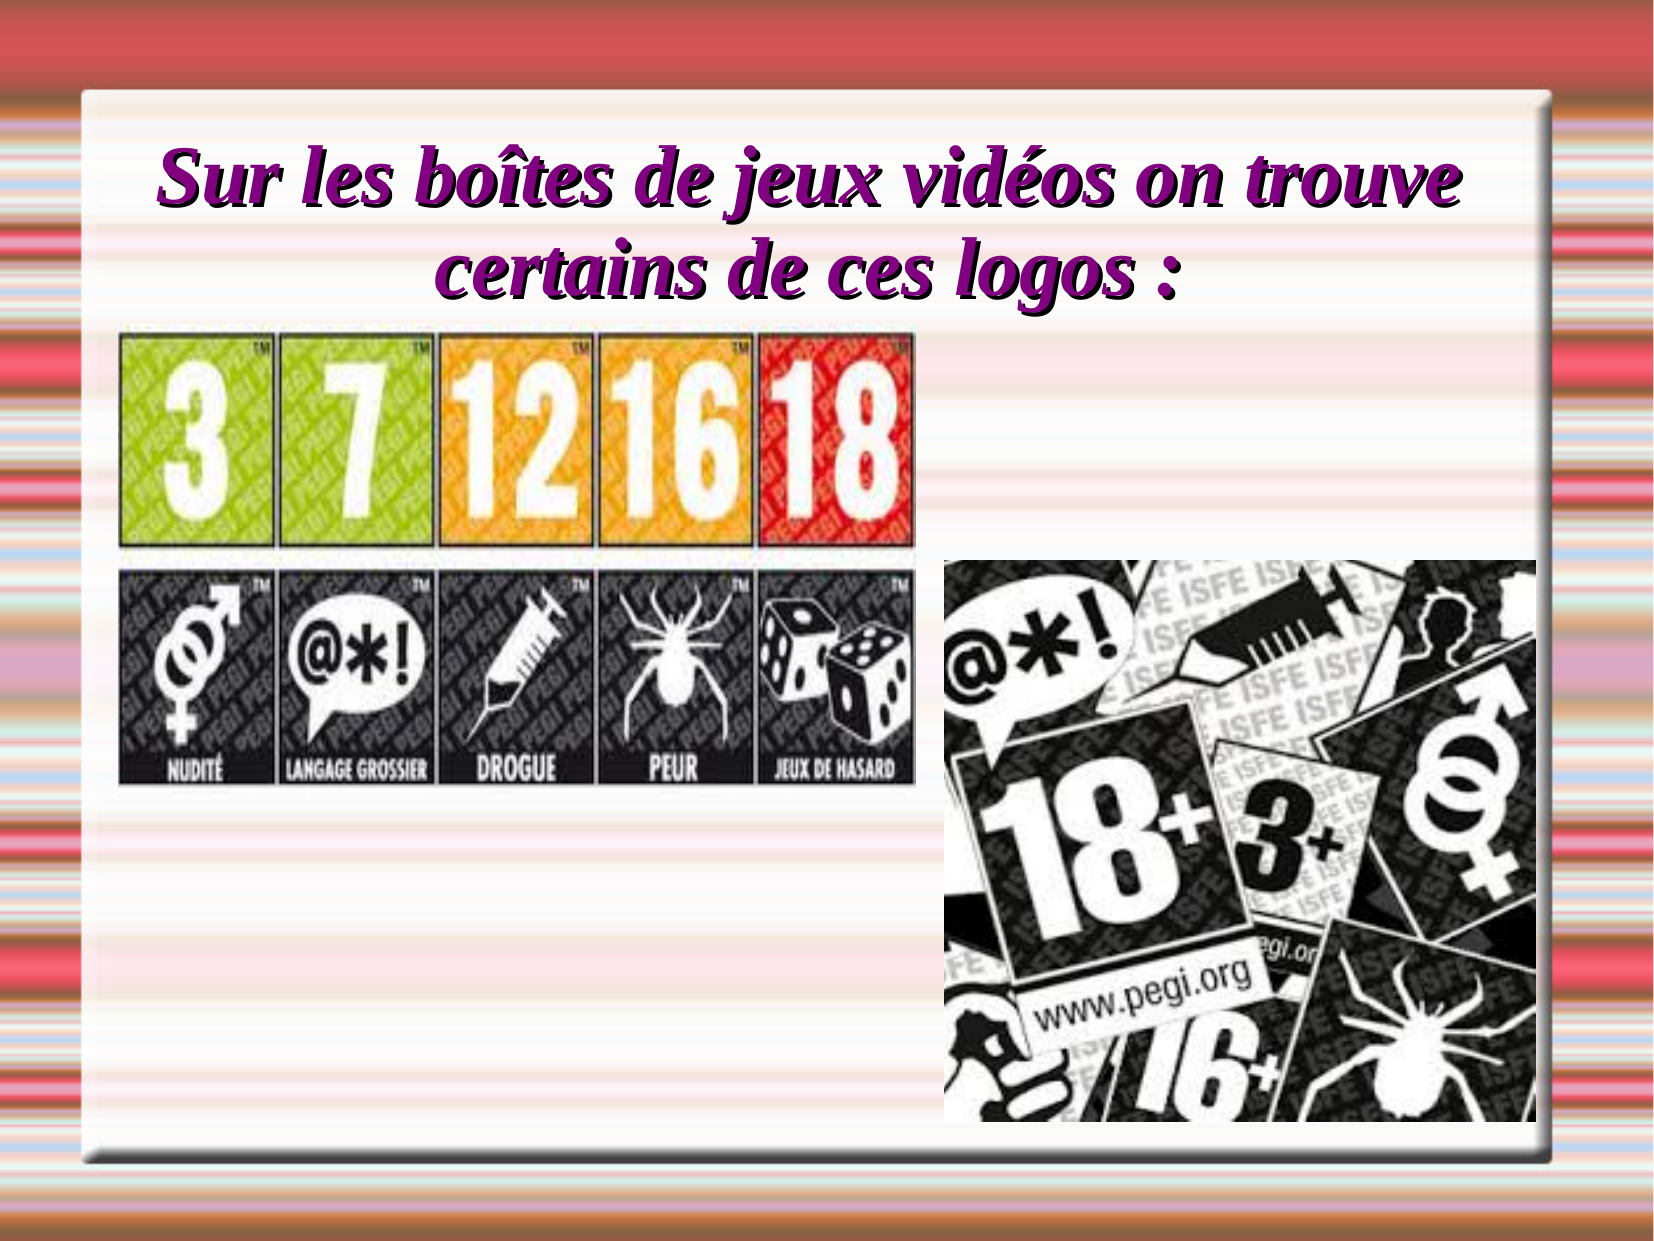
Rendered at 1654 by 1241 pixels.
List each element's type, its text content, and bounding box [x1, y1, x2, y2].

title Sur les boîtes de jeux vidéos on trouve certains de ces logos : [88, 117, 1531, 325]
picture [0, 0, 1654, 1241]
